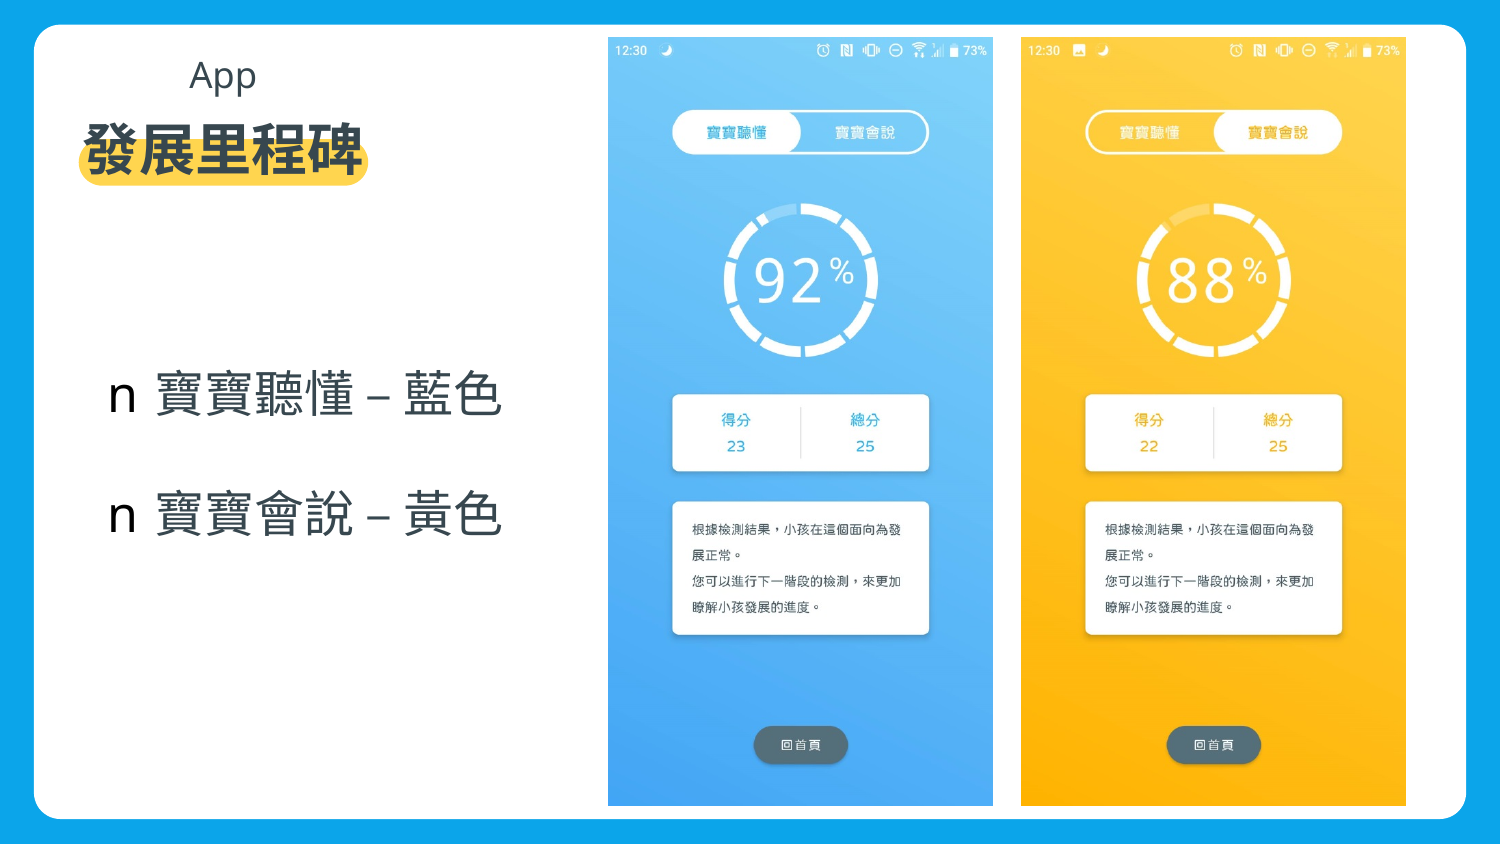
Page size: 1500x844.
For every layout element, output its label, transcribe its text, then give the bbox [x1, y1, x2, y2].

text_box 寶寶聽懂 – 藍色 寶寶會說 – 黃色 [92, 295, 609, 553]
picture [608, 38, 993, 806]
picture [1021, 38, 1406, 806]
list App [93, 43, 354, 103]
list 發展里程碑 [64, 111, 383, 194]
